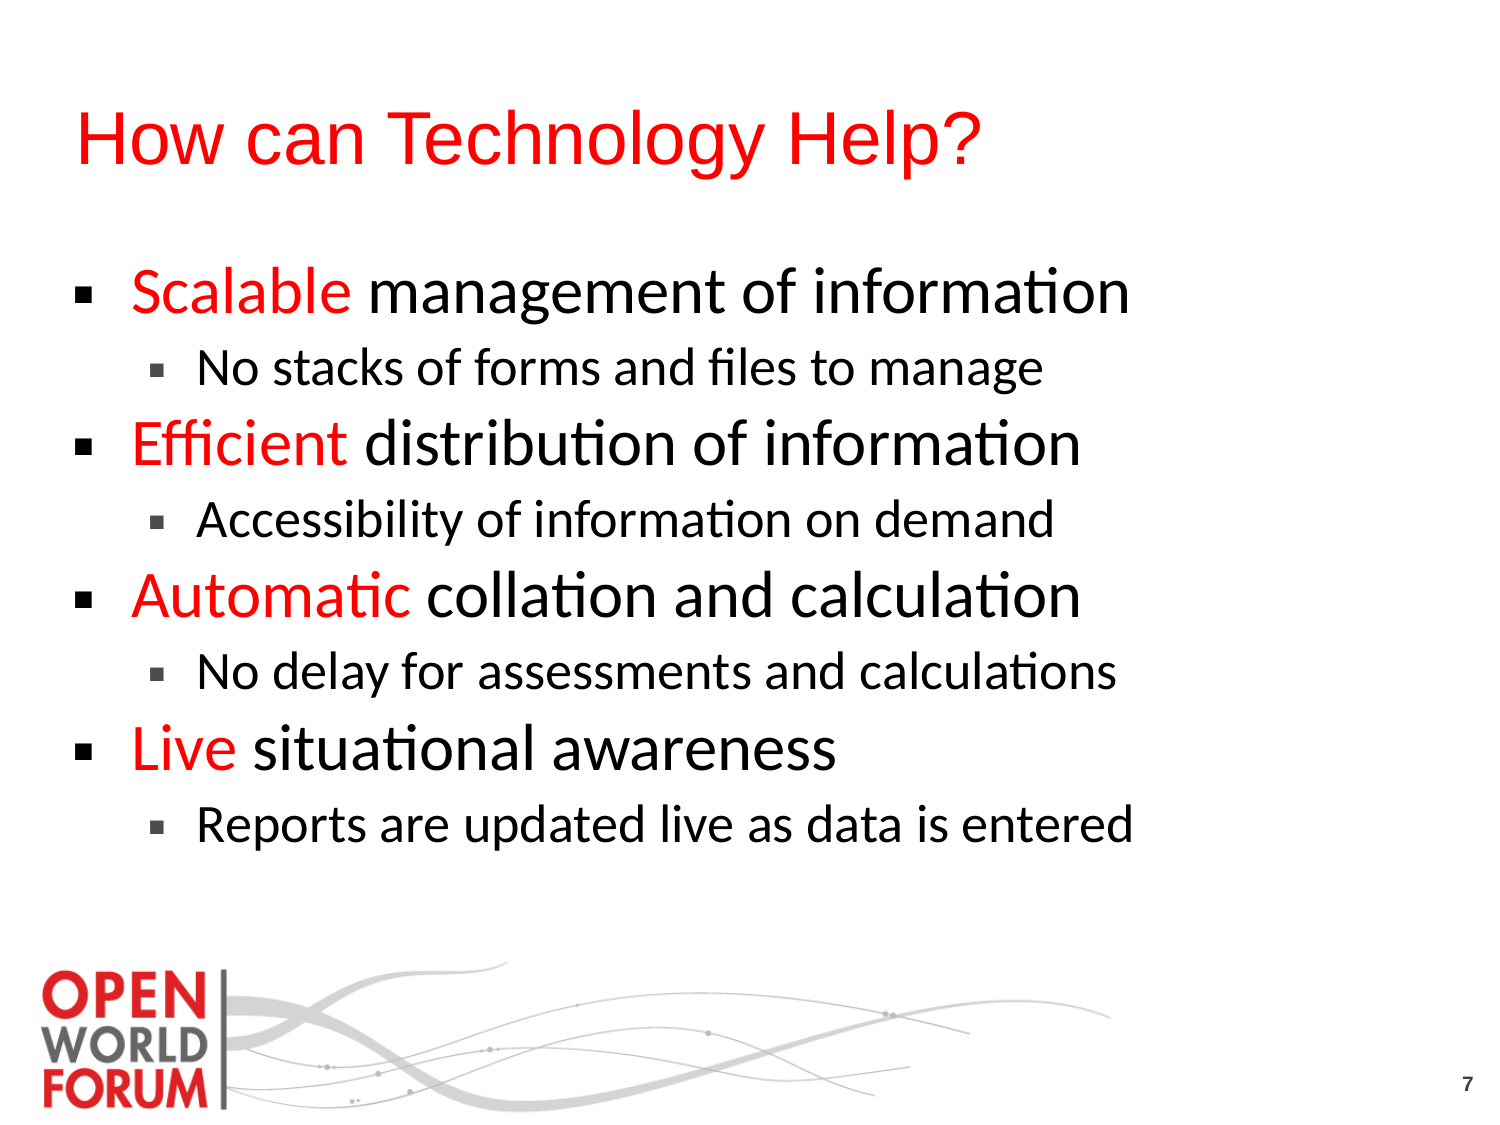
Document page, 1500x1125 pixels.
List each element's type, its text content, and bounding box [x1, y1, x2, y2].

picture [41, 957, 1112, 1119]
title How can Technology Help? [75, 44, 1425, 233]
list Scalable management of information No stacks of forms and files to manage Efficient distribution of information Accessibility of information on demand Automatic collation and calculation No delay for assessments and calculations Live situational awareness Reports are updated live as data is entered [75, 263, 1425, 991]
